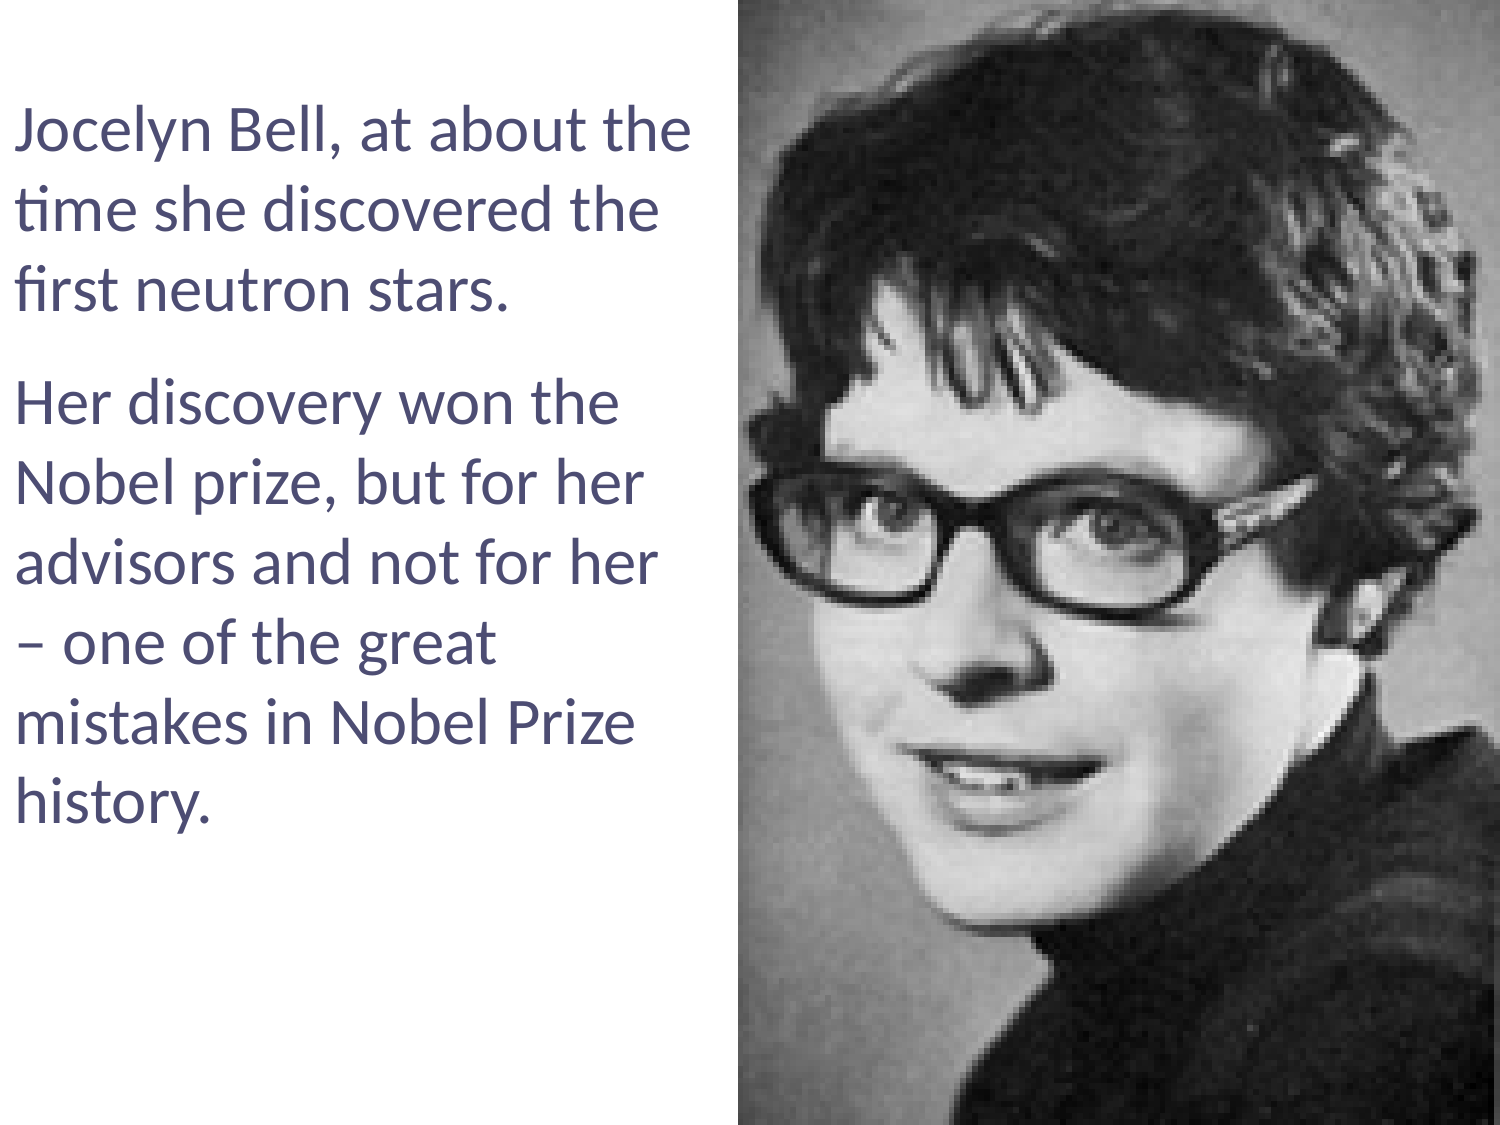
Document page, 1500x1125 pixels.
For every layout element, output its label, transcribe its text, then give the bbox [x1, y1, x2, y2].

text_box Jocelyn Bell, at about the time she discovered the first neutron stars. Her discovery won the Nobel prize, but for her advisors and not for her – one of the great mistakes in Nobel Prize history. [0, 77, 713, 845]
picture [738, 0, 1500, 1125]
